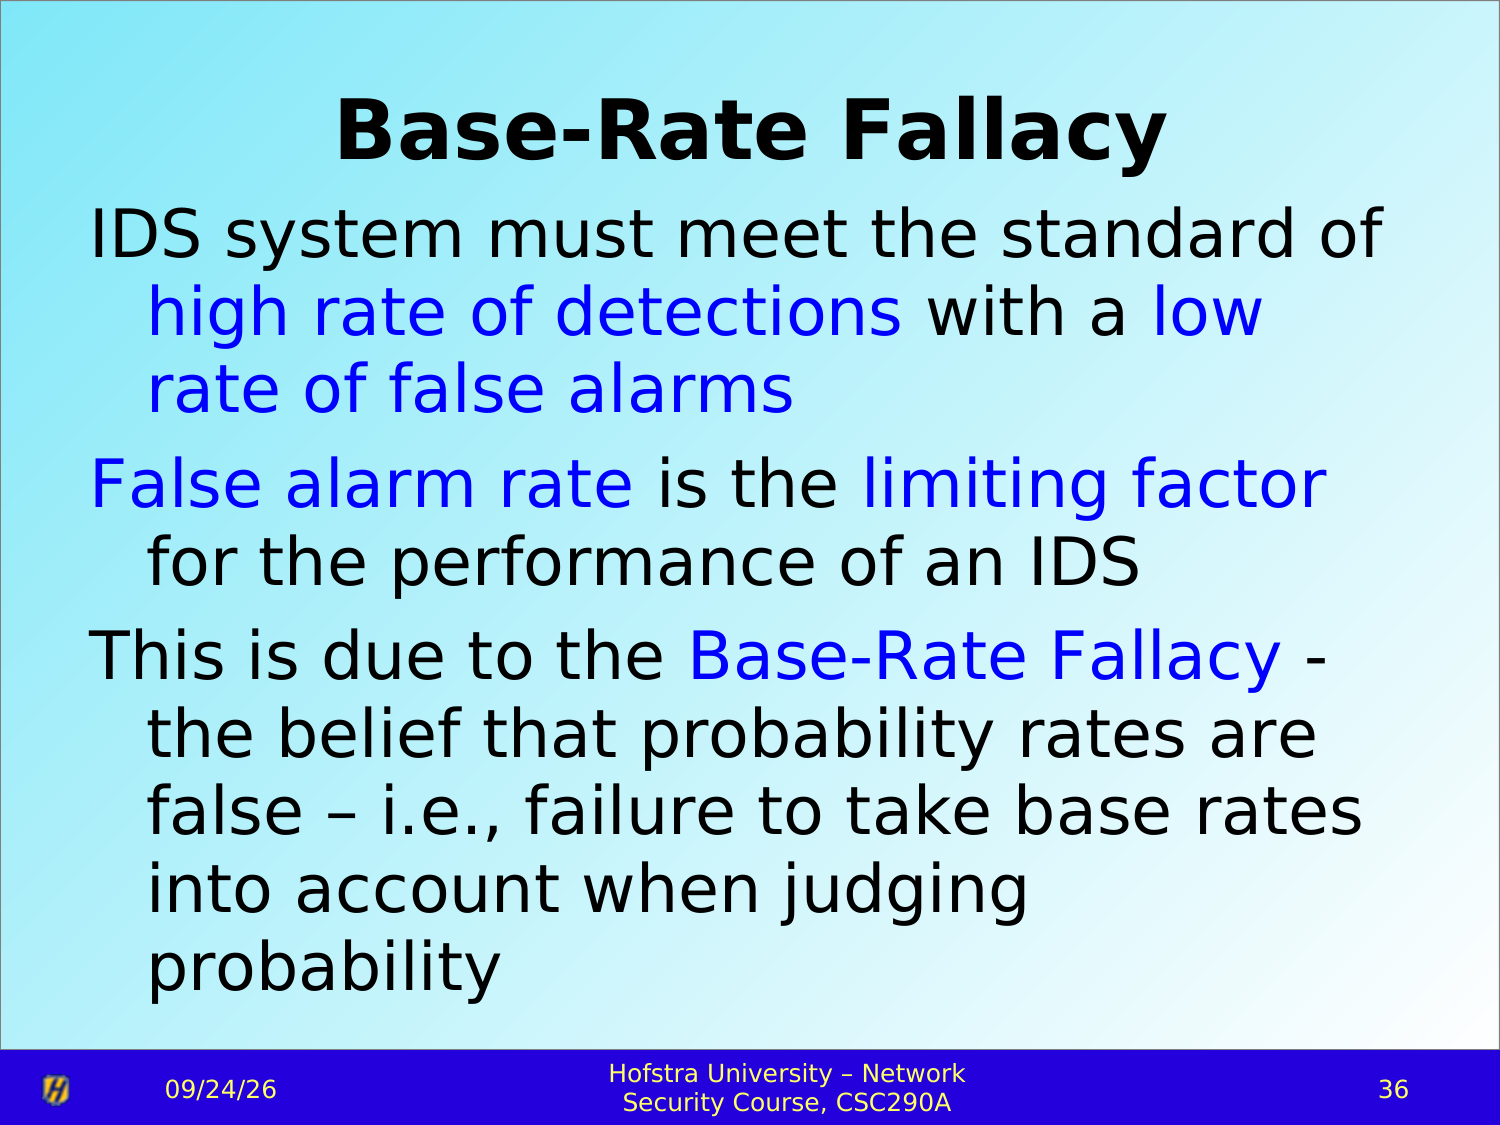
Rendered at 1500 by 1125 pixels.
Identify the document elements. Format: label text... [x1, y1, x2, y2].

list IDS system must meet the standard of high rate of detections with a low rate of false alarms False alarm rate is the limiting factor for the performance of an IDS This is due to the Base-Rate Fallacy - the belief that probability rates are false – i.e., failure to take base rates into account when judging probability [75, 187, 1405, 1015]
picture [37, 1072, 76, 1110]
title Base-Rate Fallacy [112, 71, 1391, 187]
